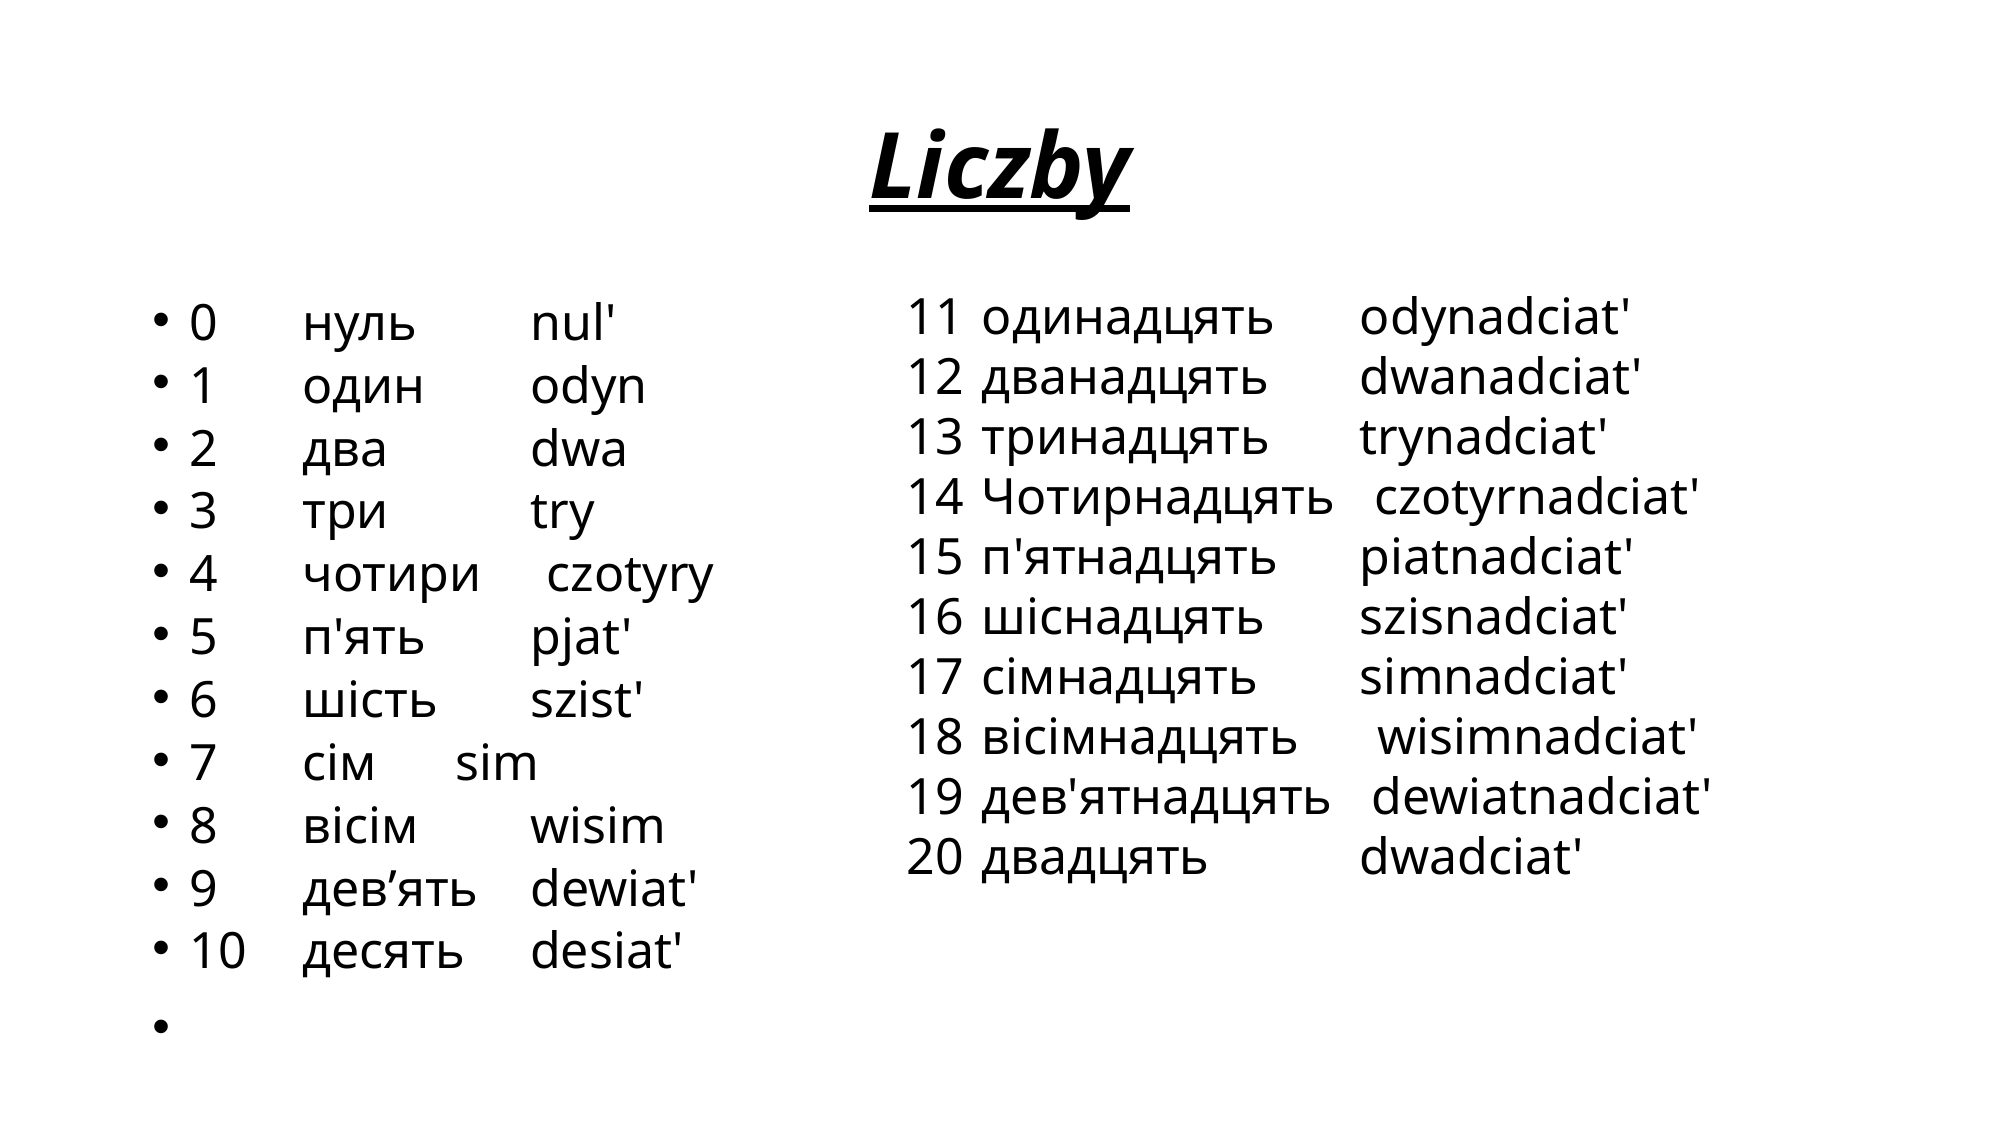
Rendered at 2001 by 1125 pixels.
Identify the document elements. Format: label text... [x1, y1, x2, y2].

list 0 нуль nul' 1 один odyn 2 два dwa 3 три try 4 чотири czotyry 5 п'ять pjat' 6 шість szist' 7 сім sim 8 вісім wisim 9 дев’ять dewiat' 10 десять desiat' [137, 299, 875, 1014]
title Liczby [137, 59, 1863, 278]
text_box 11 одинадцять odynadciat' 12 дванадцять dwanadciat' 13 тринадцять trynadciat' 14 Чотирнадцять czotyrnadciat' 15 п'ятнадцять piatnadciat' 16 шіснадцять szisnadciat' 17 сімнадцять simnadciat' 18 вісімнадцять wisimnadciat' 19 дев'ятнадцять dewiatnadciat' 20 двадцять dwadciat' [891, 277, 1833, 899]
